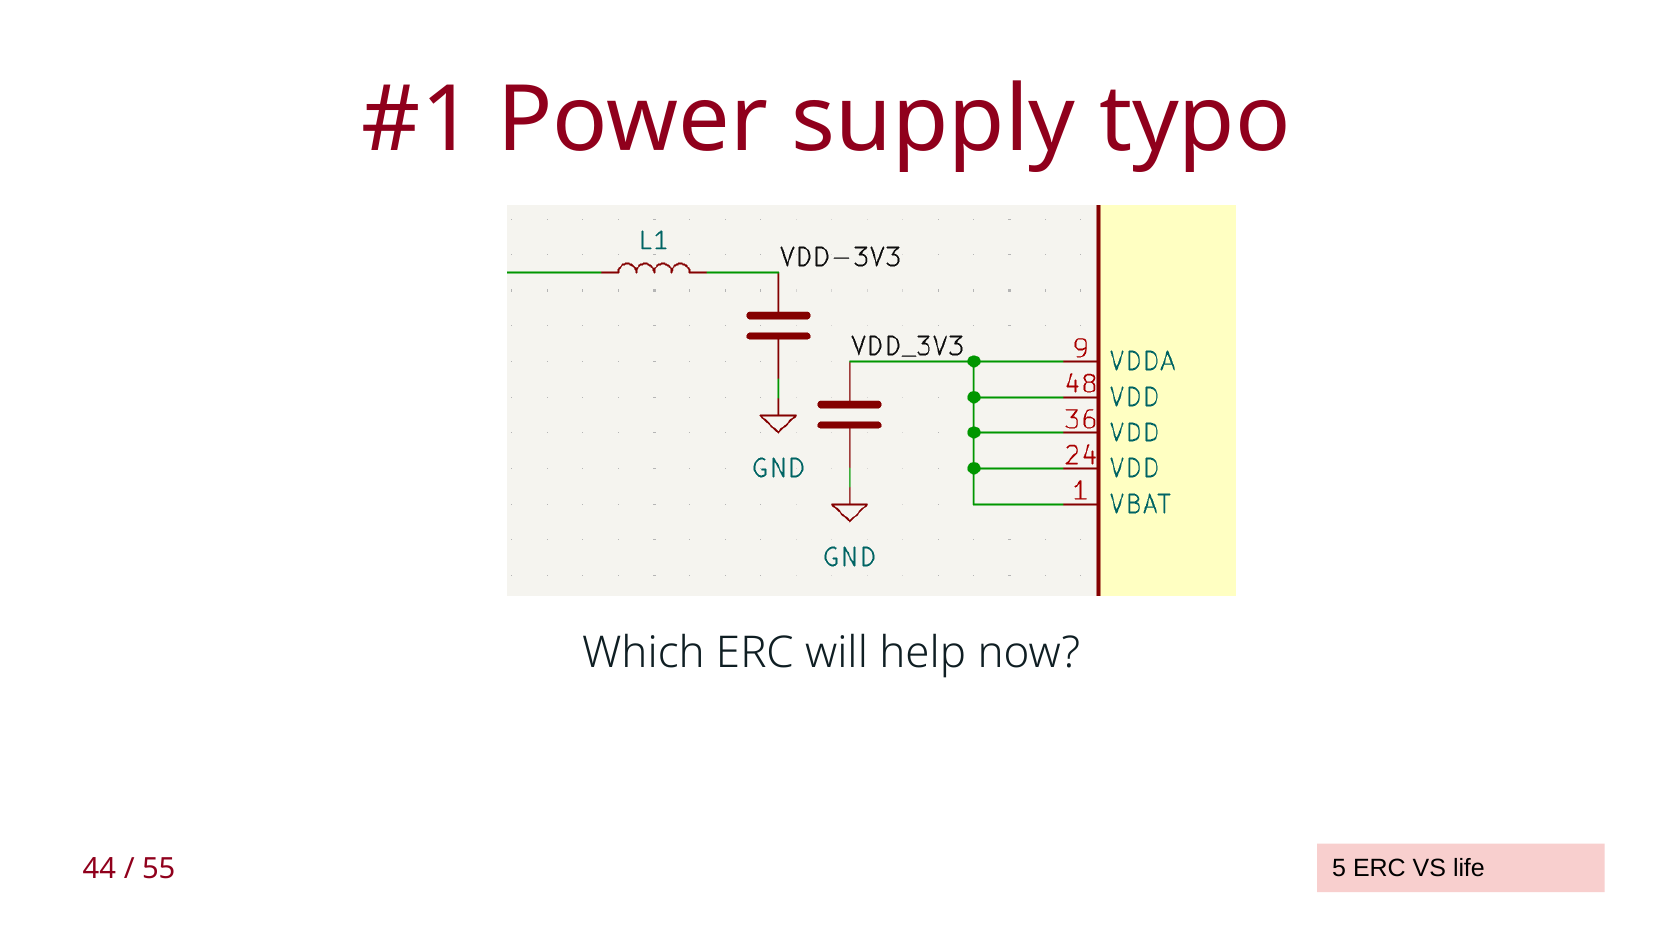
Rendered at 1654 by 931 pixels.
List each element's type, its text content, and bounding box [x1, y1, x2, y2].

title #1 Power supply typo [82, 52, 1571, 178]
list Which ERC will help now? [511, 620, 1165, 691]
picture [507, 205, 1236, 596]
text_box 5 ERC VS life [1317, 843, 1605, 893]
